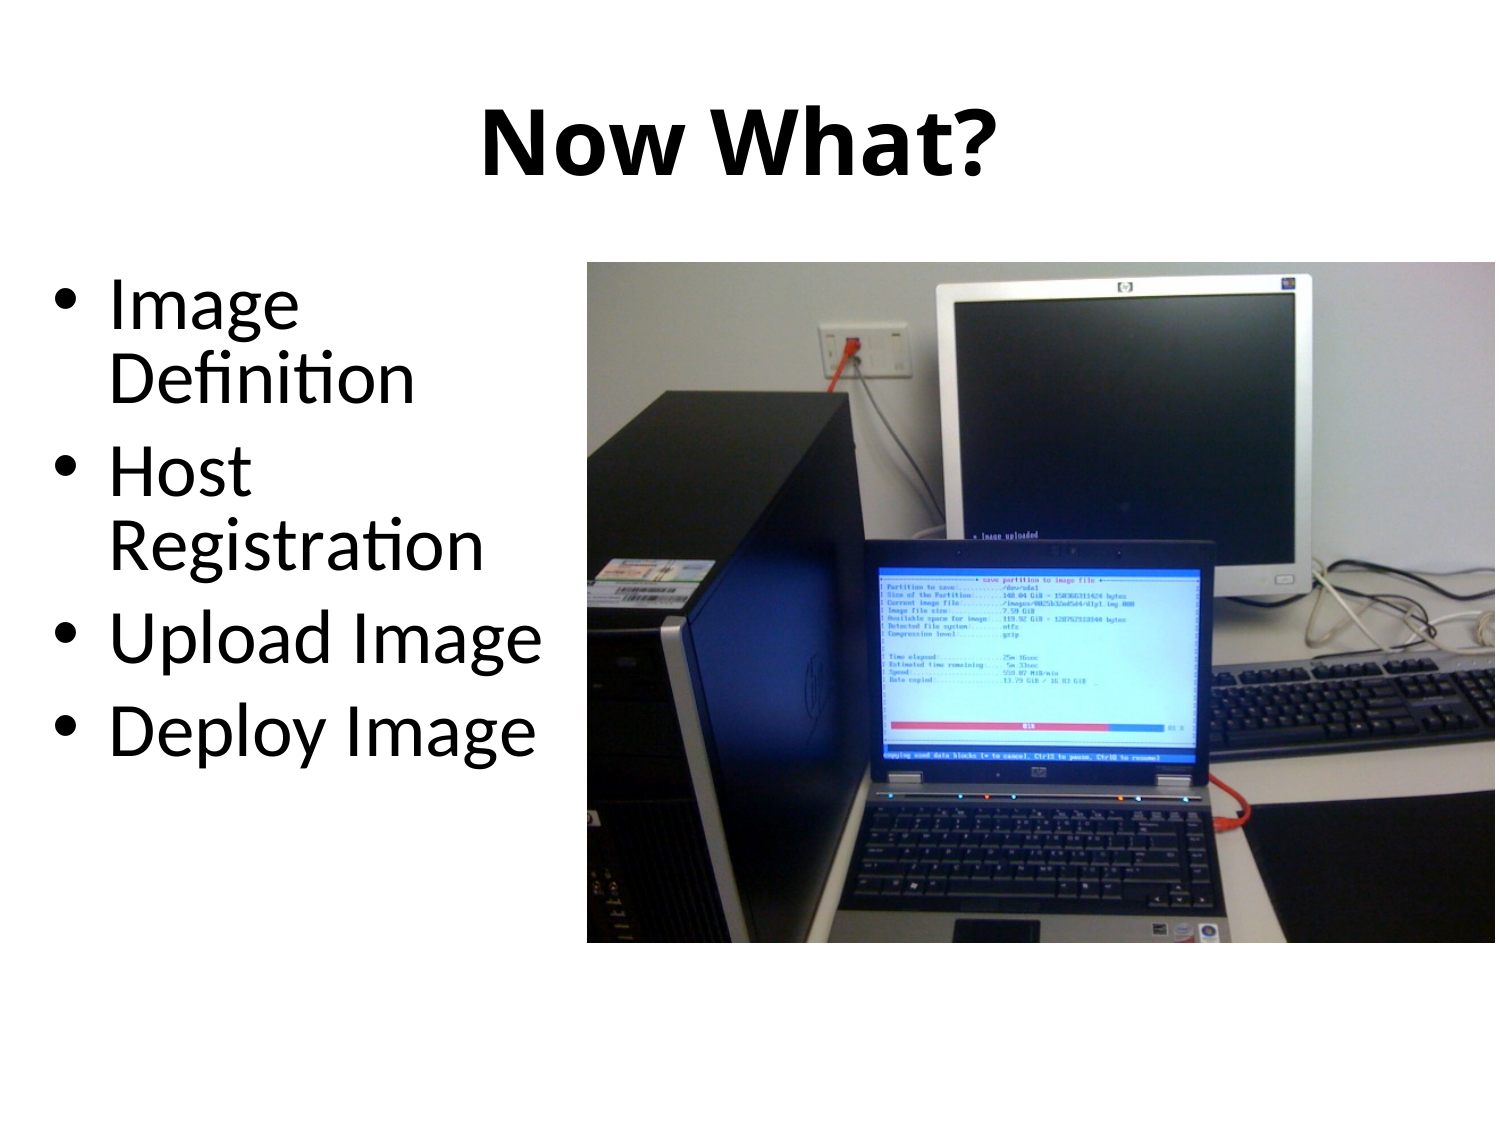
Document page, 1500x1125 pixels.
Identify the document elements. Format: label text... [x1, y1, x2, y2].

list Image Definition Host Registration Upload Image Deploy Image [37, 262, 588, 951]
text_box [587, 262, 1495, 944]
title Now What? [75, 45, 1426, 233]
